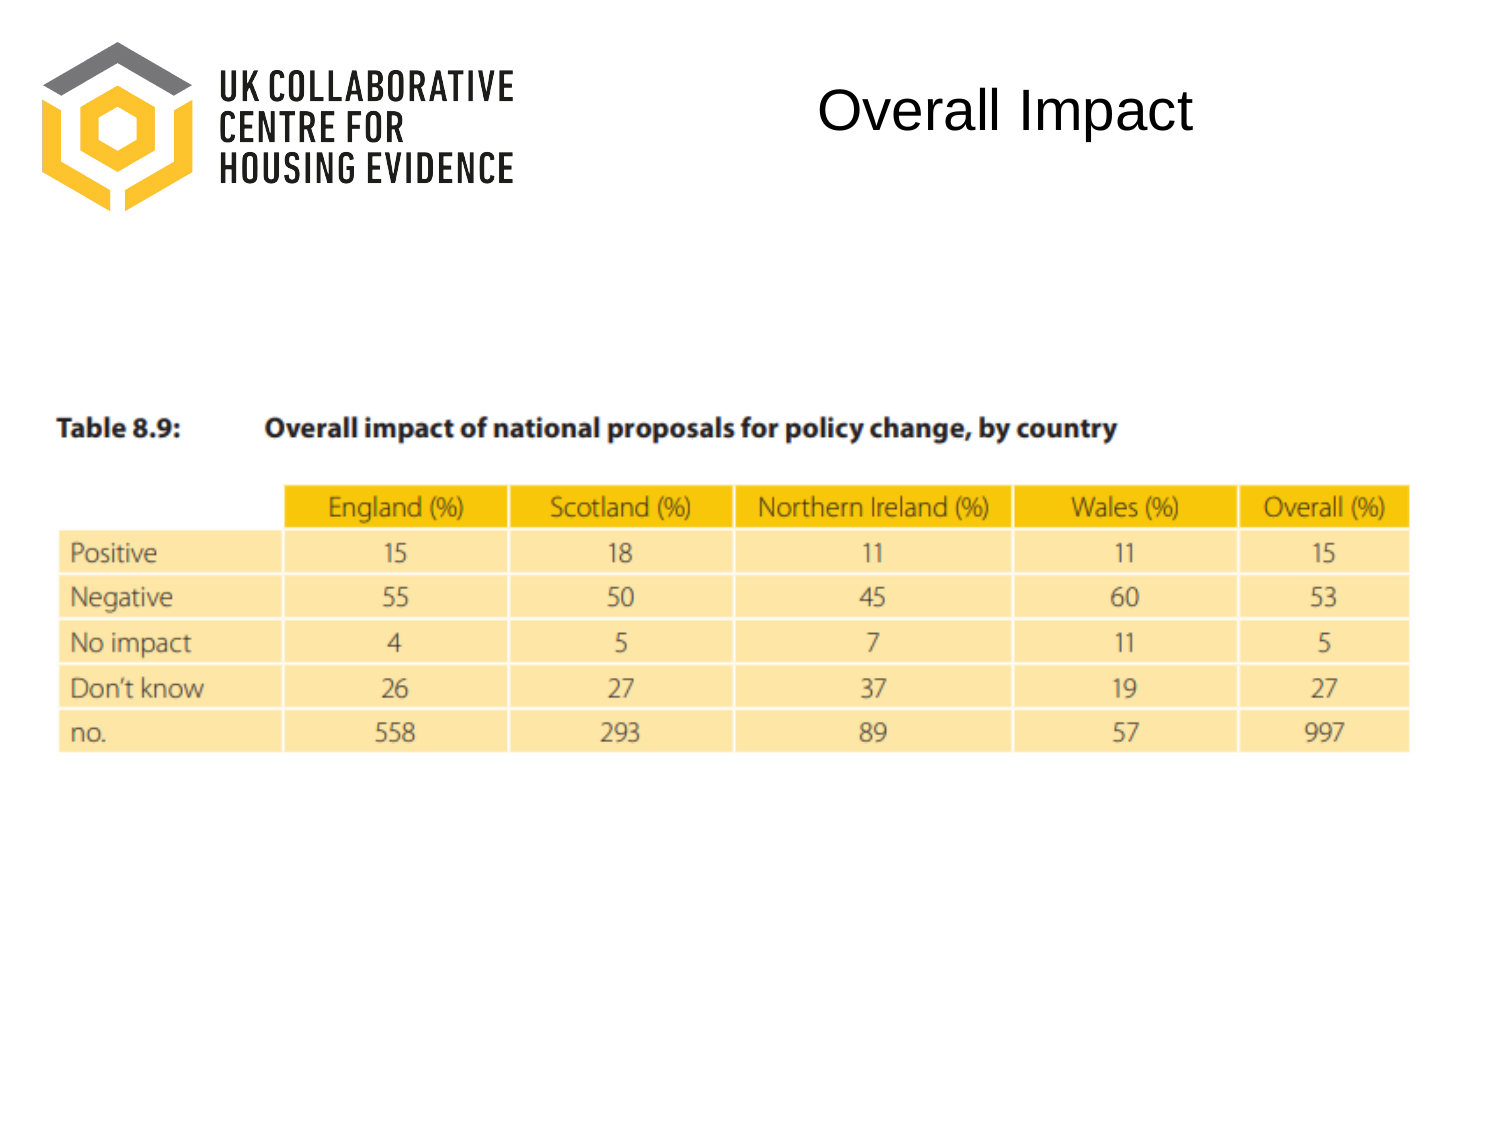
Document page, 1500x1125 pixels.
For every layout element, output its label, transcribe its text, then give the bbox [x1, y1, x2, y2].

title Overall Impact [718, 72, 1293, 152]
picture [32, 385, 1494, 786]
